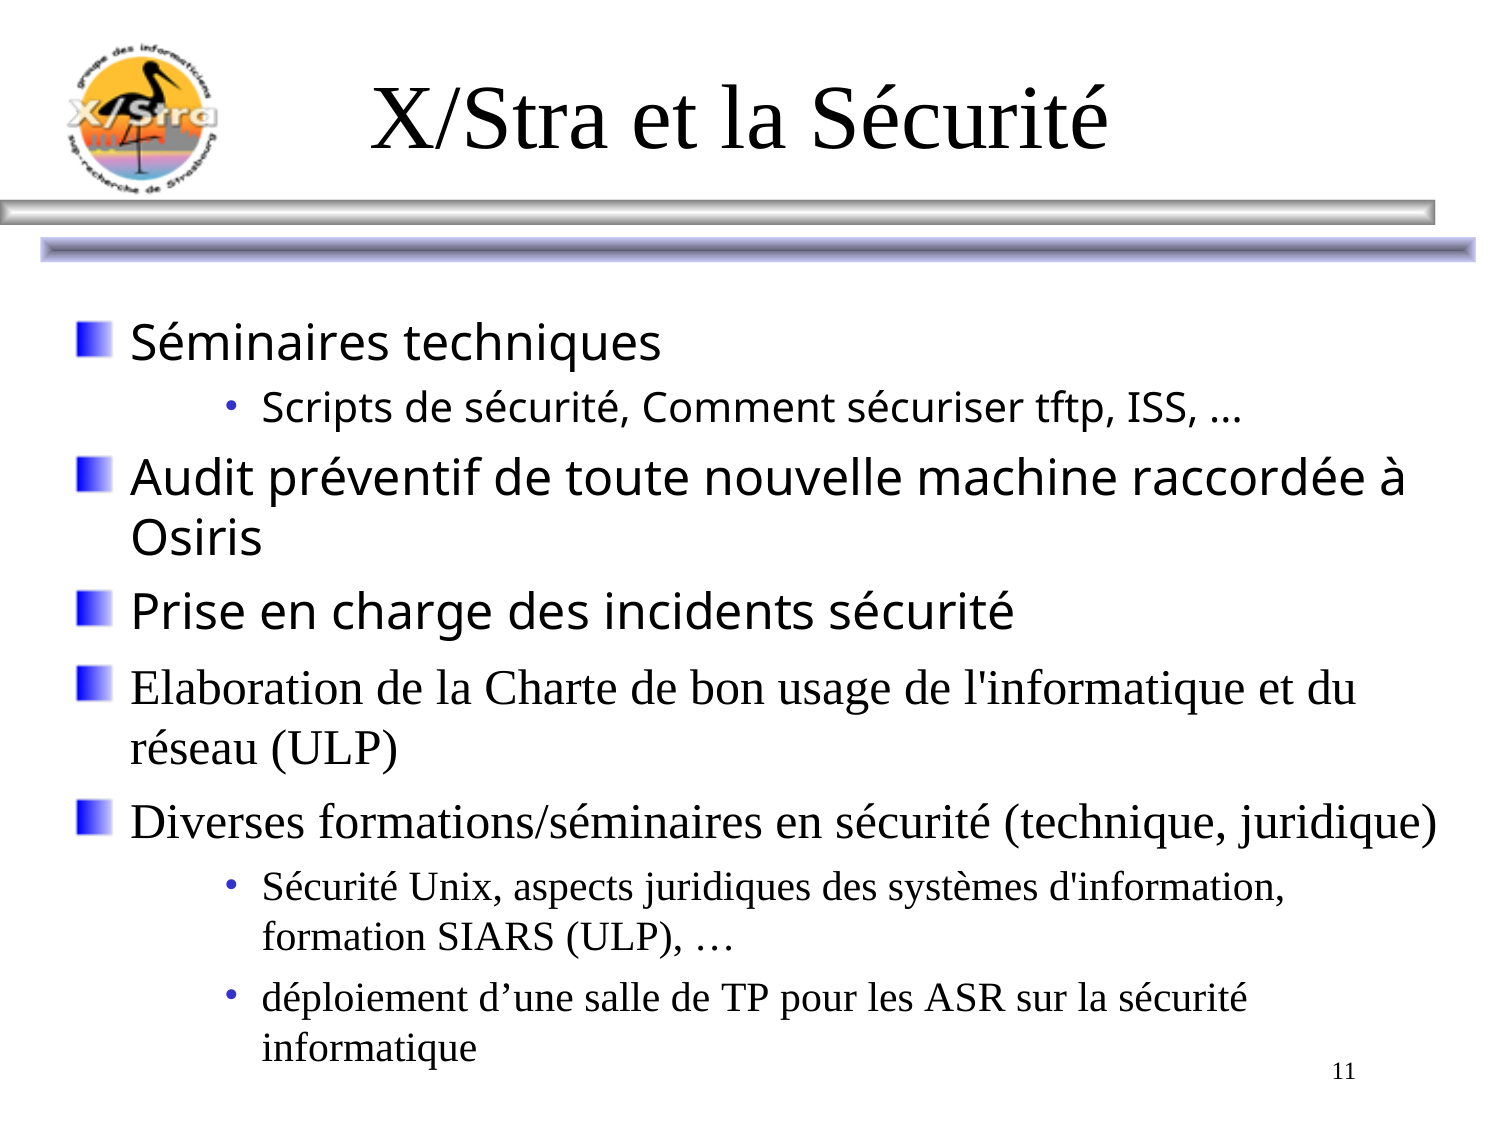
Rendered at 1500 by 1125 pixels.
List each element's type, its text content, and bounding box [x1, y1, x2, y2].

title X/Stra et la Sécurité [50, 0, 1431, 175]
picture [53, 175, 231, 208]
list Séminaires techniques Scripts de sécurité, Comment sécuriser tftp, ISS, ... Audit préventif de toute nouvelle machine raccordée à Osiris Prise en charge des incidents sécurité Elaboration de la Charte de bon usage de l'informatique et du réseau (ULP) Diverses formations/séminaires en sécurité (technique, juridique) Sécurité Unix, aspects juridiques des systèmes d'information, formation SIARS (ULP), … déploiement d’une salle de TP pour les ASR sur la sécurité informatique [59, 302, 1458, 1102]
